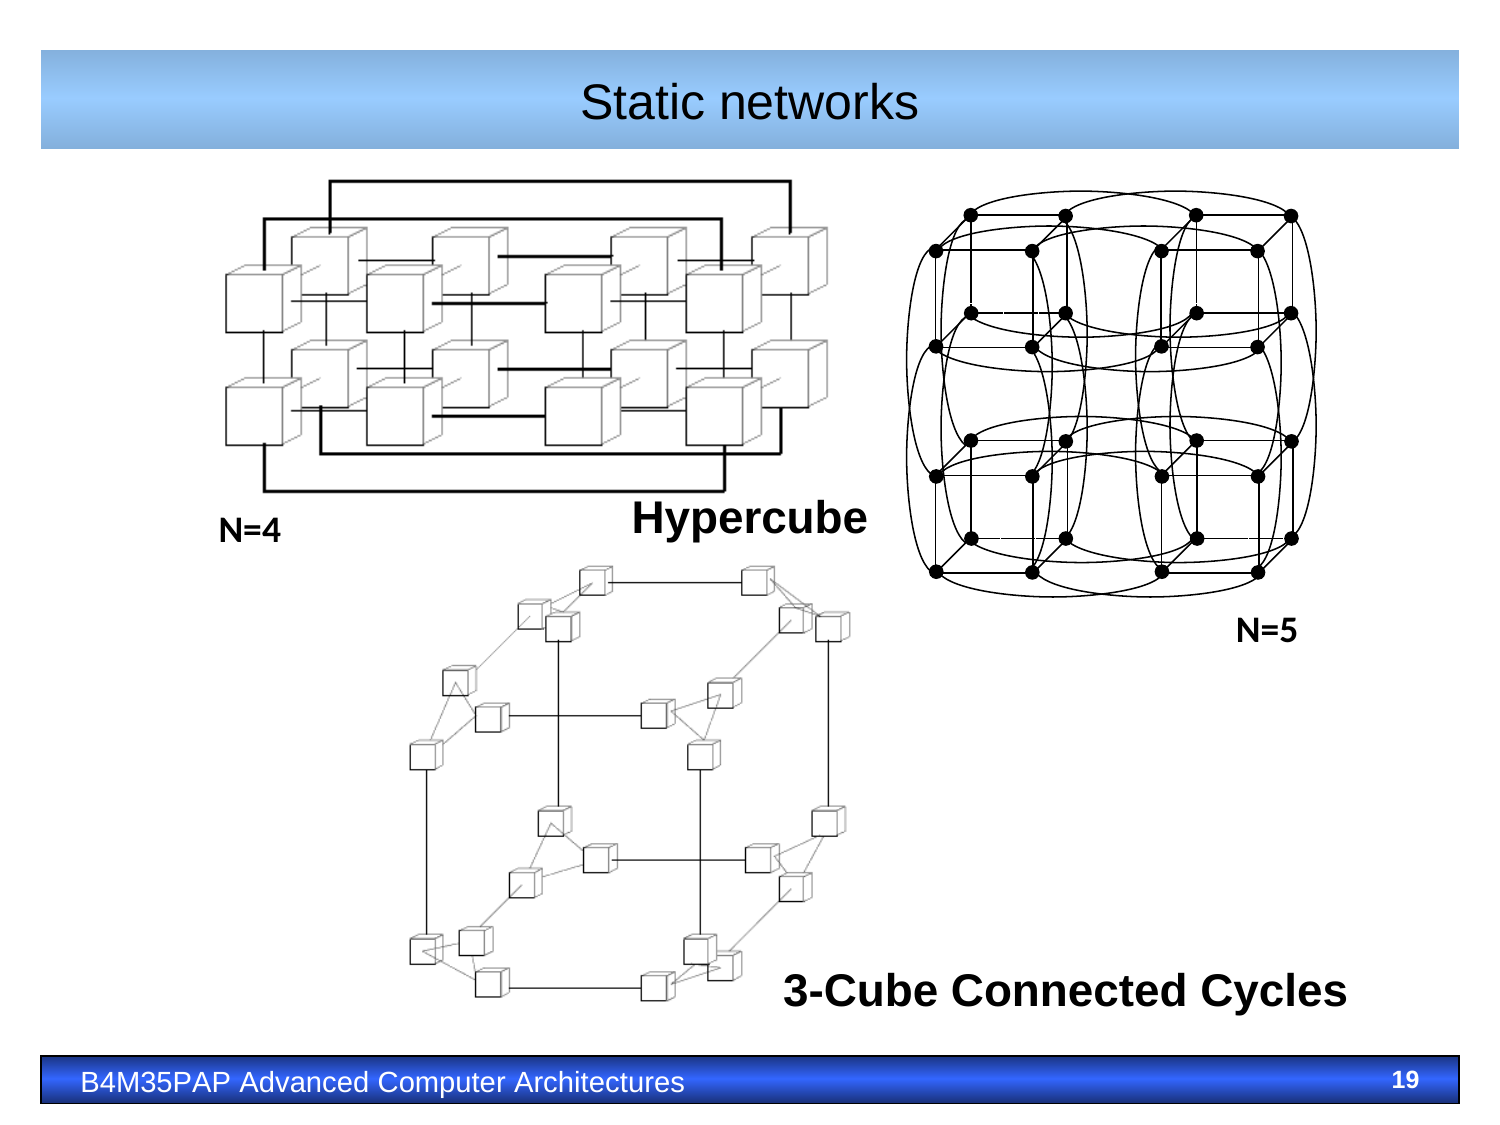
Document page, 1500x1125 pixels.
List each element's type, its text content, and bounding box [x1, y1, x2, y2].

text_box [1154, 339, 1169, 353]
text_box [1251, 469, 1265, 484]
text_box [1155, 469, 1169, 484]
text_box [1059, 209, 1073, 223]
text_box [929, 339, 943, 353]
text_box [929, 469, 943, 484]
chart [224, 155, 836, 498]
text_box [1284, 531, 1299, 546]
text_box [1025, 469, 1039, 484]
text_box [1059, 306, 1073, 320]
text_box N=4 [128, 497, 407, 563]
text_box [1251, 565, 1265, 579]
title Static networks [41, 50, 1459, 149]
text_box [1025, 244, 1039, 258]
text_box [1025, 565, 1039, 579]
text_box [964, 531, 979, 546]
text_box [1284, 434, 1299, 448]
text_box [1155, 565, 1169, 579]
text_box [964, 208, 978, 222]
text_box 3-Cube Connected Cycles [755, 952, 1364, 1023]
text_box [1189, 208, 1203, 222]
text_box [1284, 306, 1298, 320]
text_box [1059, 434, 1073, 448]
text_box [1251, 340, 1265, 354]
text_box [1154, 244, 1169, 258]
text_box [929, 565, 943, 579]
text_box [1025, 340, 1039, 354]
text_box N=5 [1145, 597, 1424, 663]
chart [406, 552, 853, 1004]
text_box [964, 306, 978, 320]
text_box [1190, 531, 1204, 546]
text_box [929, 244, 943, 258]
text_box [1251, 244, 1265, 258]
text_box [1059, 531, 1073, 546]
text_box [1190, 433, 1204, 448]
text_box Hypercube [616, 480, 884, 551]
text_box [1284, 209, 1298, 223]
text_box [1190, 306, 1204, 320]
text_box [964, 433, 978, 448]
